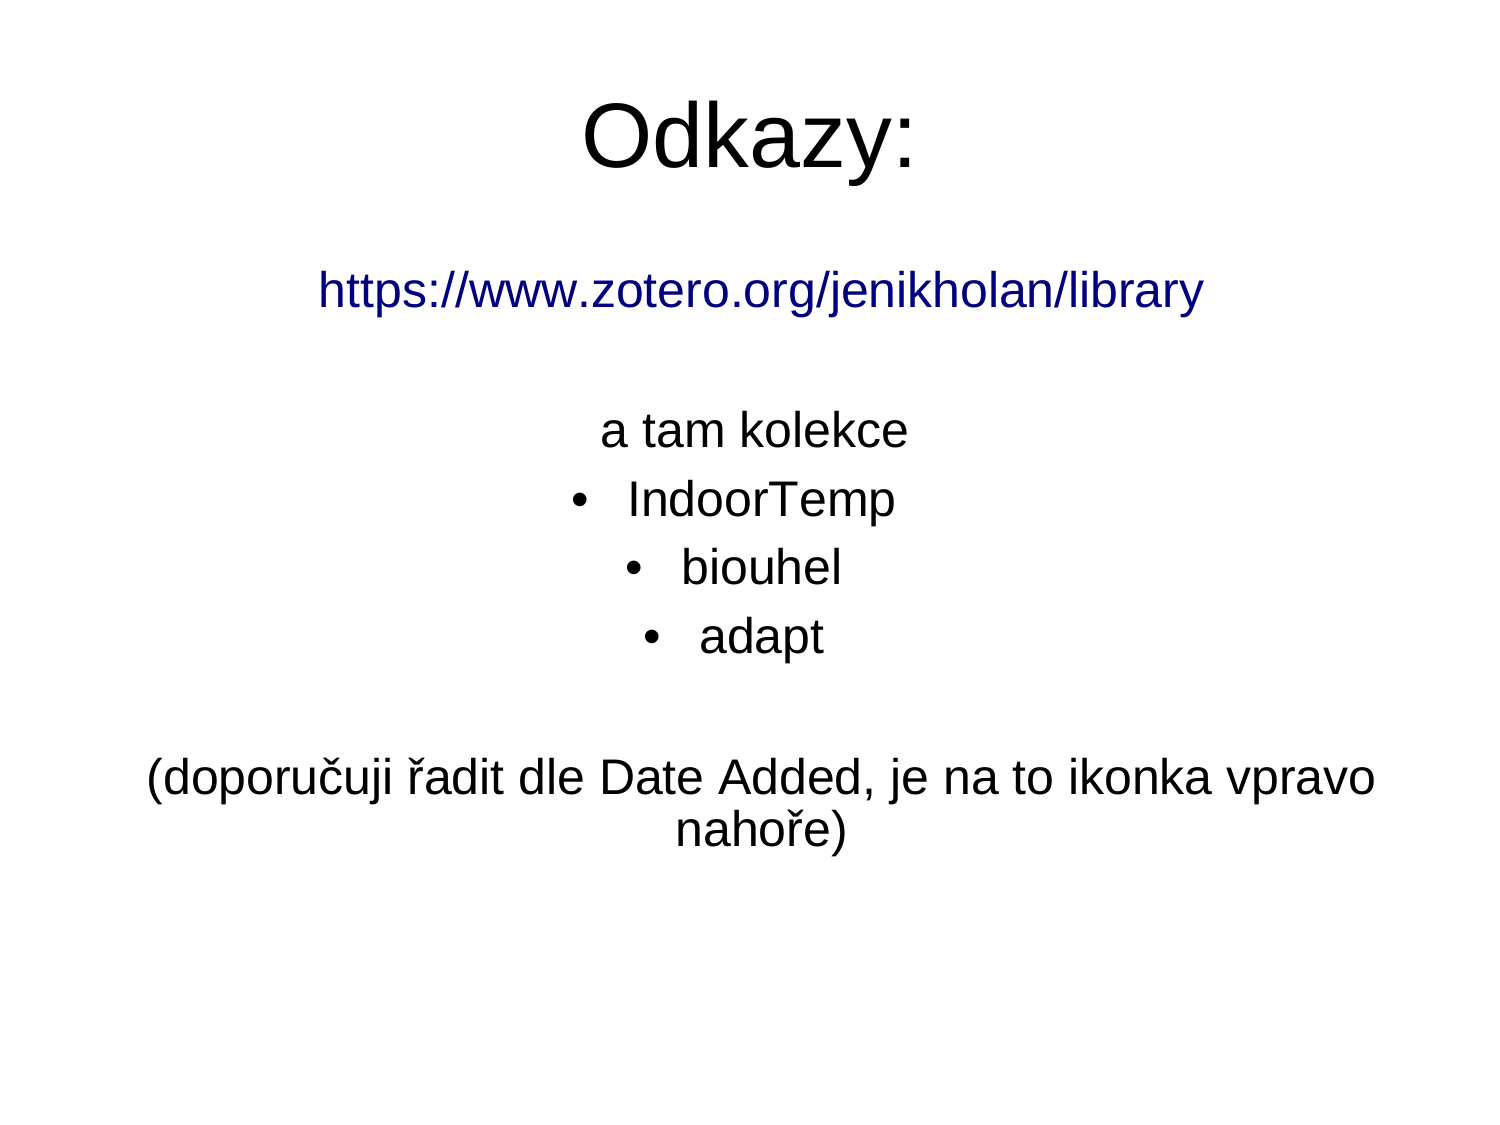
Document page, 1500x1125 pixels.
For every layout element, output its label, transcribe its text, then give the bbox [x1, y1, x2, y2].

title Odkazy: [75, 44, 1425, 233]
list https://www.zotero.org/jenikholan/library a tam kolekce IndoorTemp biouhel adapt (doporučuji řadit dle Date Added, je na to ikonka vpravo nahoře) [59, 265, 1409, 919]
